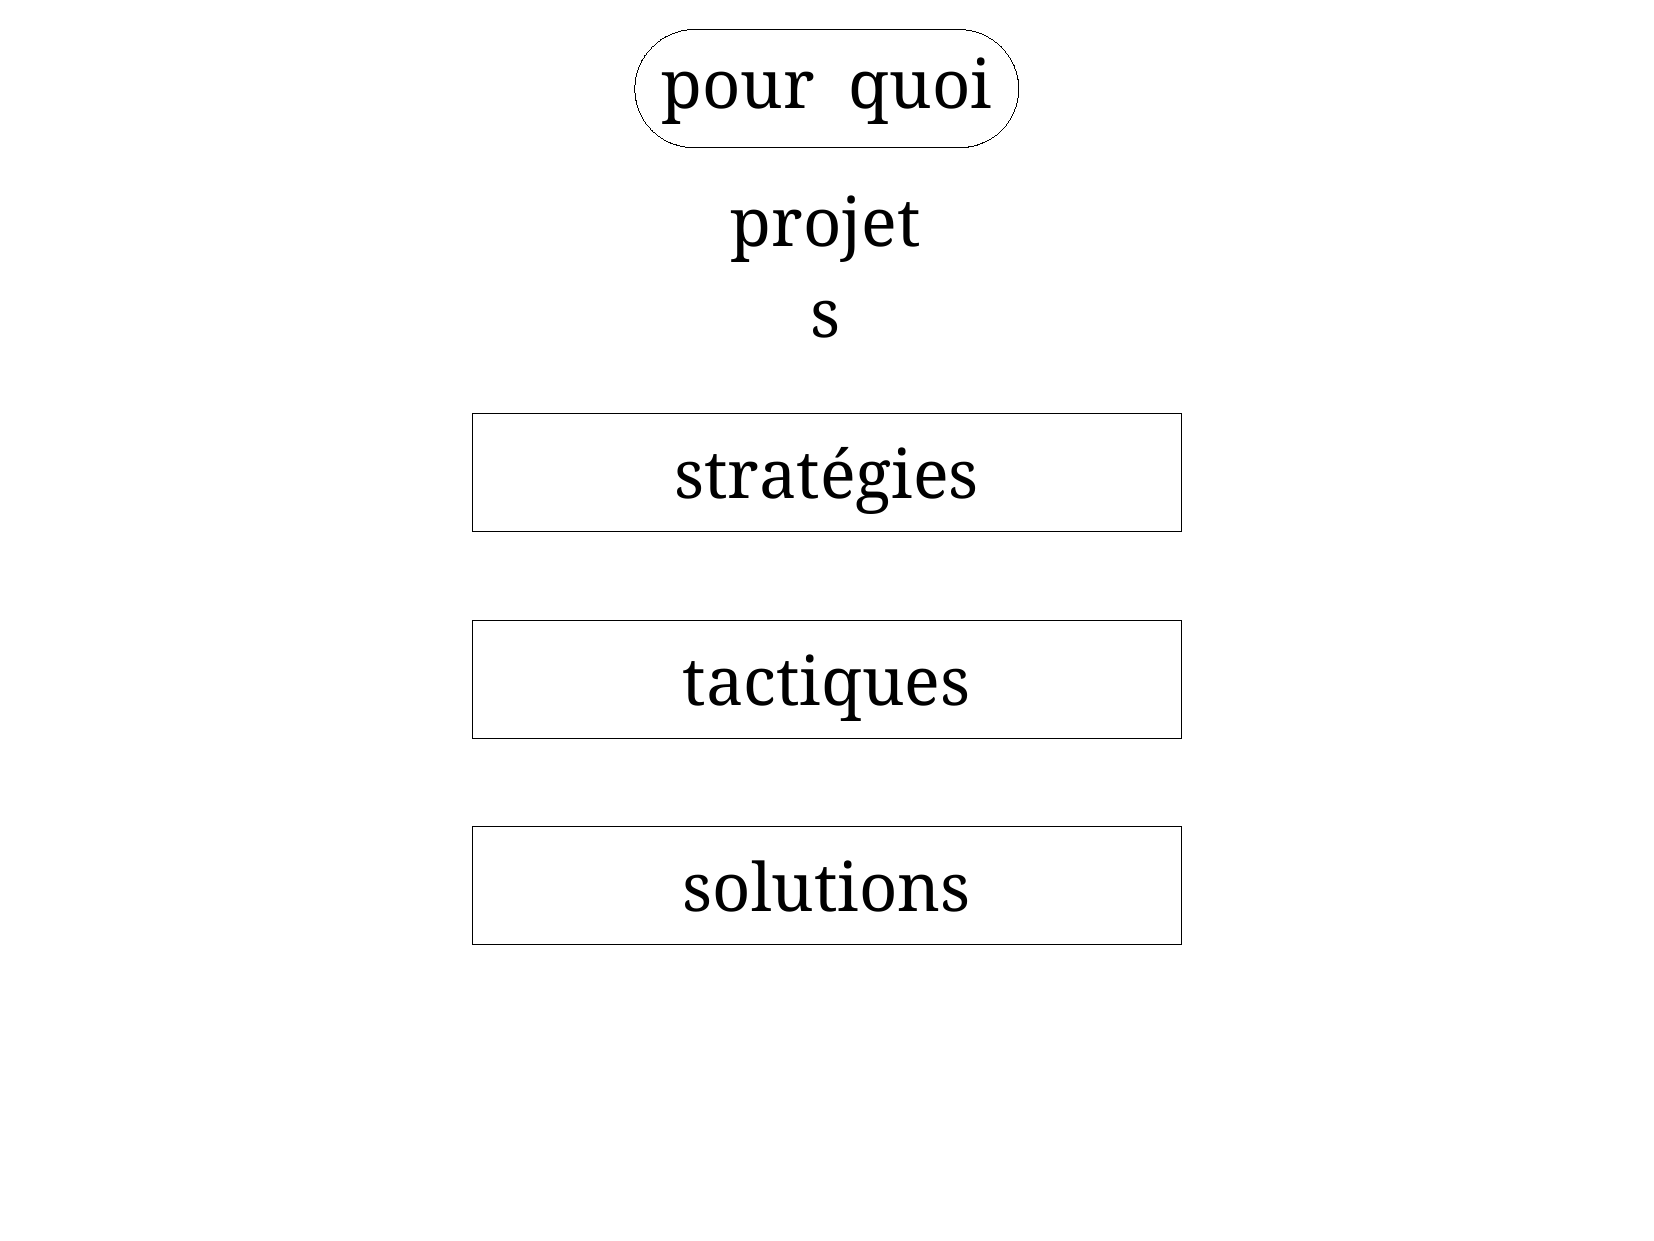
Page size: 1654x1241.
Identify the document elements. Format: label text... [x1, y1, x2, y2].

text_box pour quoi [634, 29, 1019, 148]
text_box solutions [472, 826, 1182, 945]
text_box projets [701, 206, 950, 325]
text_box tactiques [472, 620, 1182, 739]
text_box stratégies [472, 413, 1182, 532]
